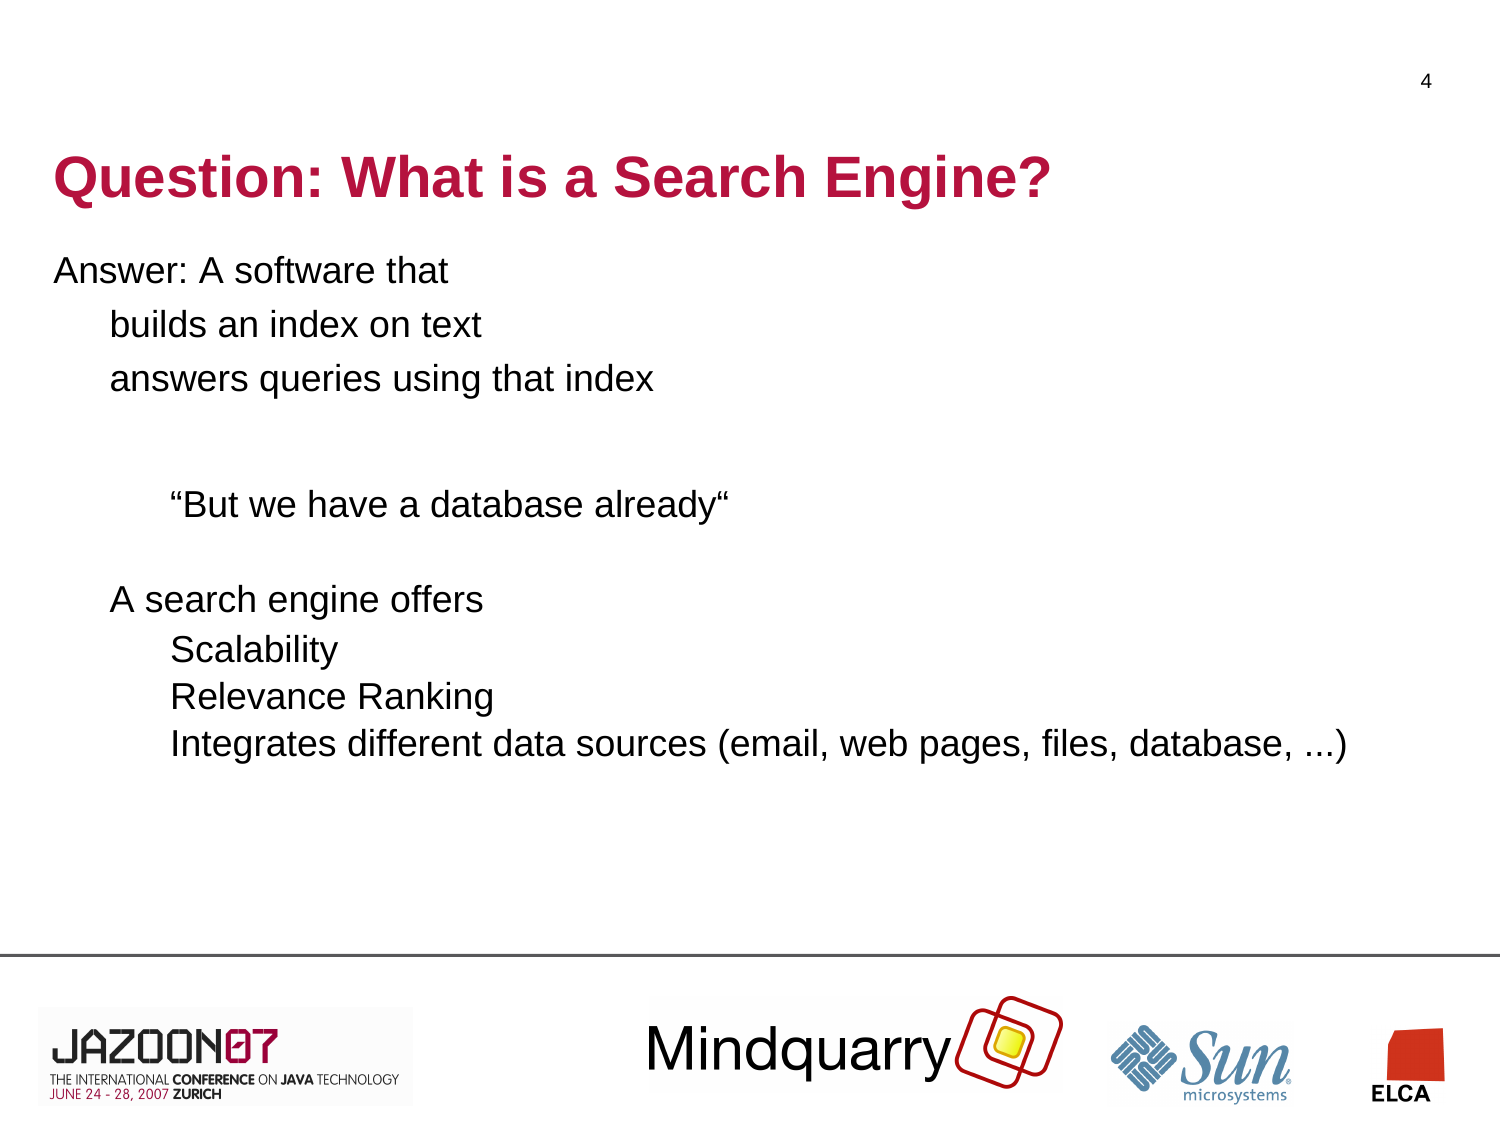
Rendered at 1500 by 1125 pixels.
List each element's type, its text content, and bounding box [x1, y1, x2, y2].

picture [38, 1007, 413, 1106]
picture [1107, 1021, 1294, 1107]
list Answer: A software that builds an index on text answers queries using that index “But we have a database already“ A search engine offers Scalability Relevance Ranking Integrates different data sources (email, web pages, files, database, ...) [53, 249, 1450, 953]
title Question: What is a Search Engine? [53, 119, 1447, 245]
picture [649, 996, 1063, 1093]
picture [1370, 1025, 1446, 1105]
